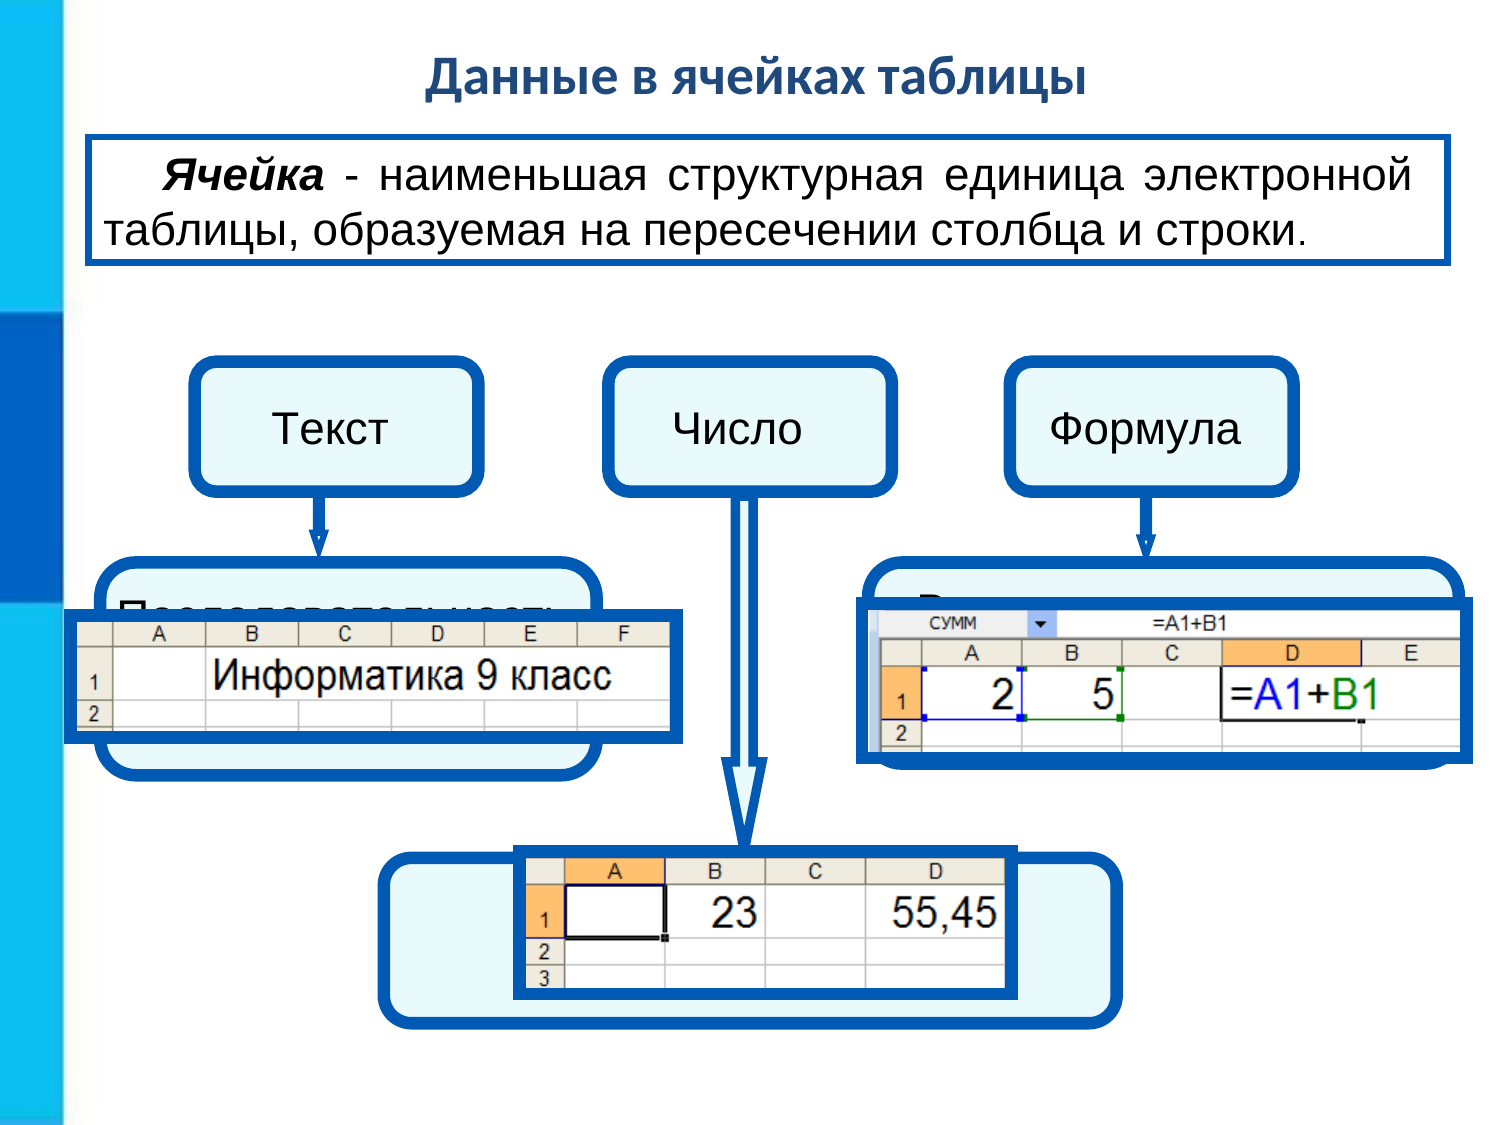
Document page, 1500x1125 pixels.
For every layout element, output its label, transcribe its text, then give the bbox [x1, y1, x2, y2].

text_box Текст [194, 361, 479, 492]
text_box Выражение, задающее последовательность действий [868, 562, 1459, 597]
text_box Целое, вещественное [383, 857, 1117, 1024]
text_box [726, 496, 763, 845]
text_box Данные в ячейках таблицы [88, 31, 1425, 114]
picture [0, 0, 1500, 1125]
text_box [312, 492, 325, 551]
text_box Число [608, 361, 892, 492]
text_box Ячейка - наименьшая структурная единица электронной таблицы, образуемая на пересечении столбца и строки. [88, 137, 1448, 263]
text_box Последовательность любых символов [100, 744, 597, 776]
text_box Формула [1009, 361, 1294, 492]
text_box Последовательность любых символов [100, 562, 597, 609]
text_box [1140, 492, 1152, 556]
